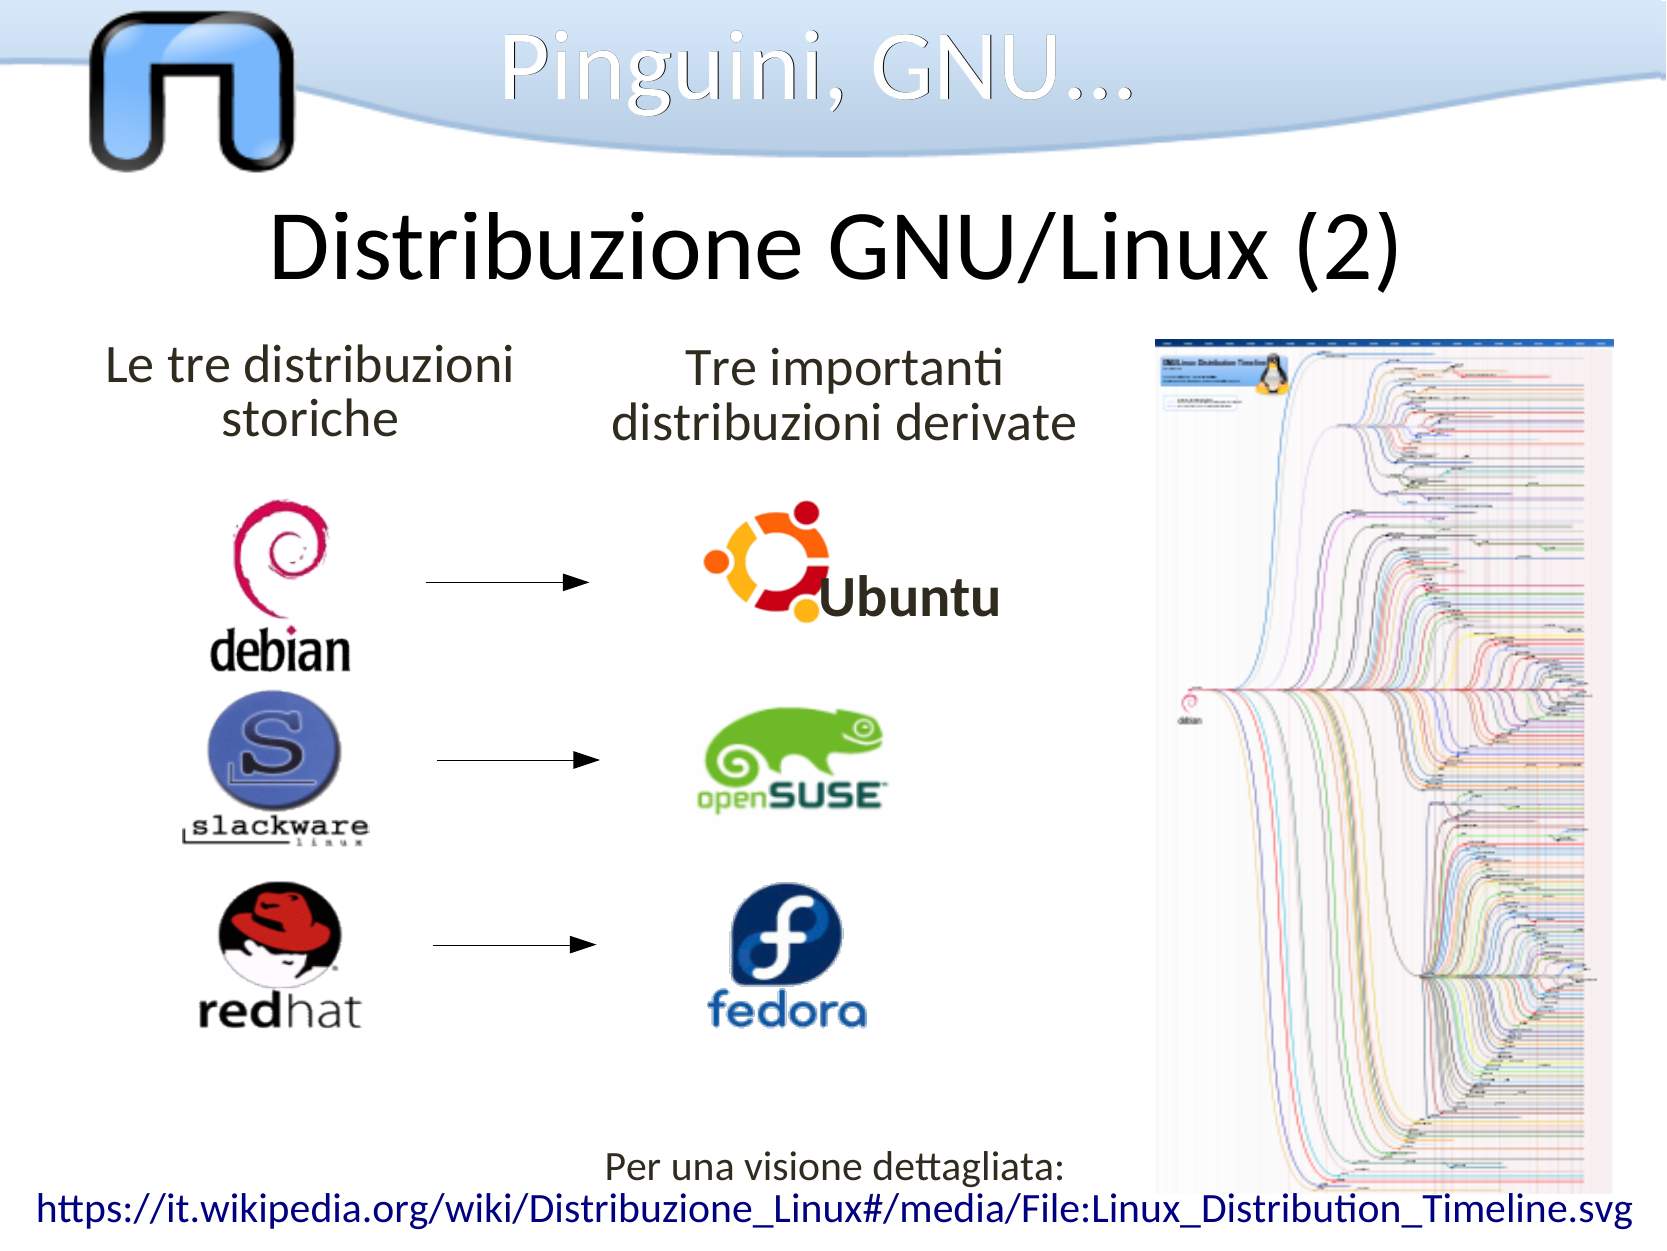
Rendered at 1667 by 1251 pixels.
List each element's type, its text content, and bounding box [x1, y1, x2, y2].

title Distribuzione GNU/Linux (2) [118, 212, 1556, 371]
text_box Tre importanti distribuzioni derivate [553, 337, 1137, 492]
picture [0, 0, 1667, 1251]
text_box Le tre distribuzioni storiche [46, 333, 576, 488]
text_box Per una visione dettagliata: https://it.wikipedia.org/wiki/Distribuzione_Linux#/media/File:Linux_Distribution_Timeline.svg [19, 1142, 1651, 1240]
text_box Ubuntu [804, 565, 1056, 663]
text_box Pinguini, GNU... [483, 16, 1279, 166]
